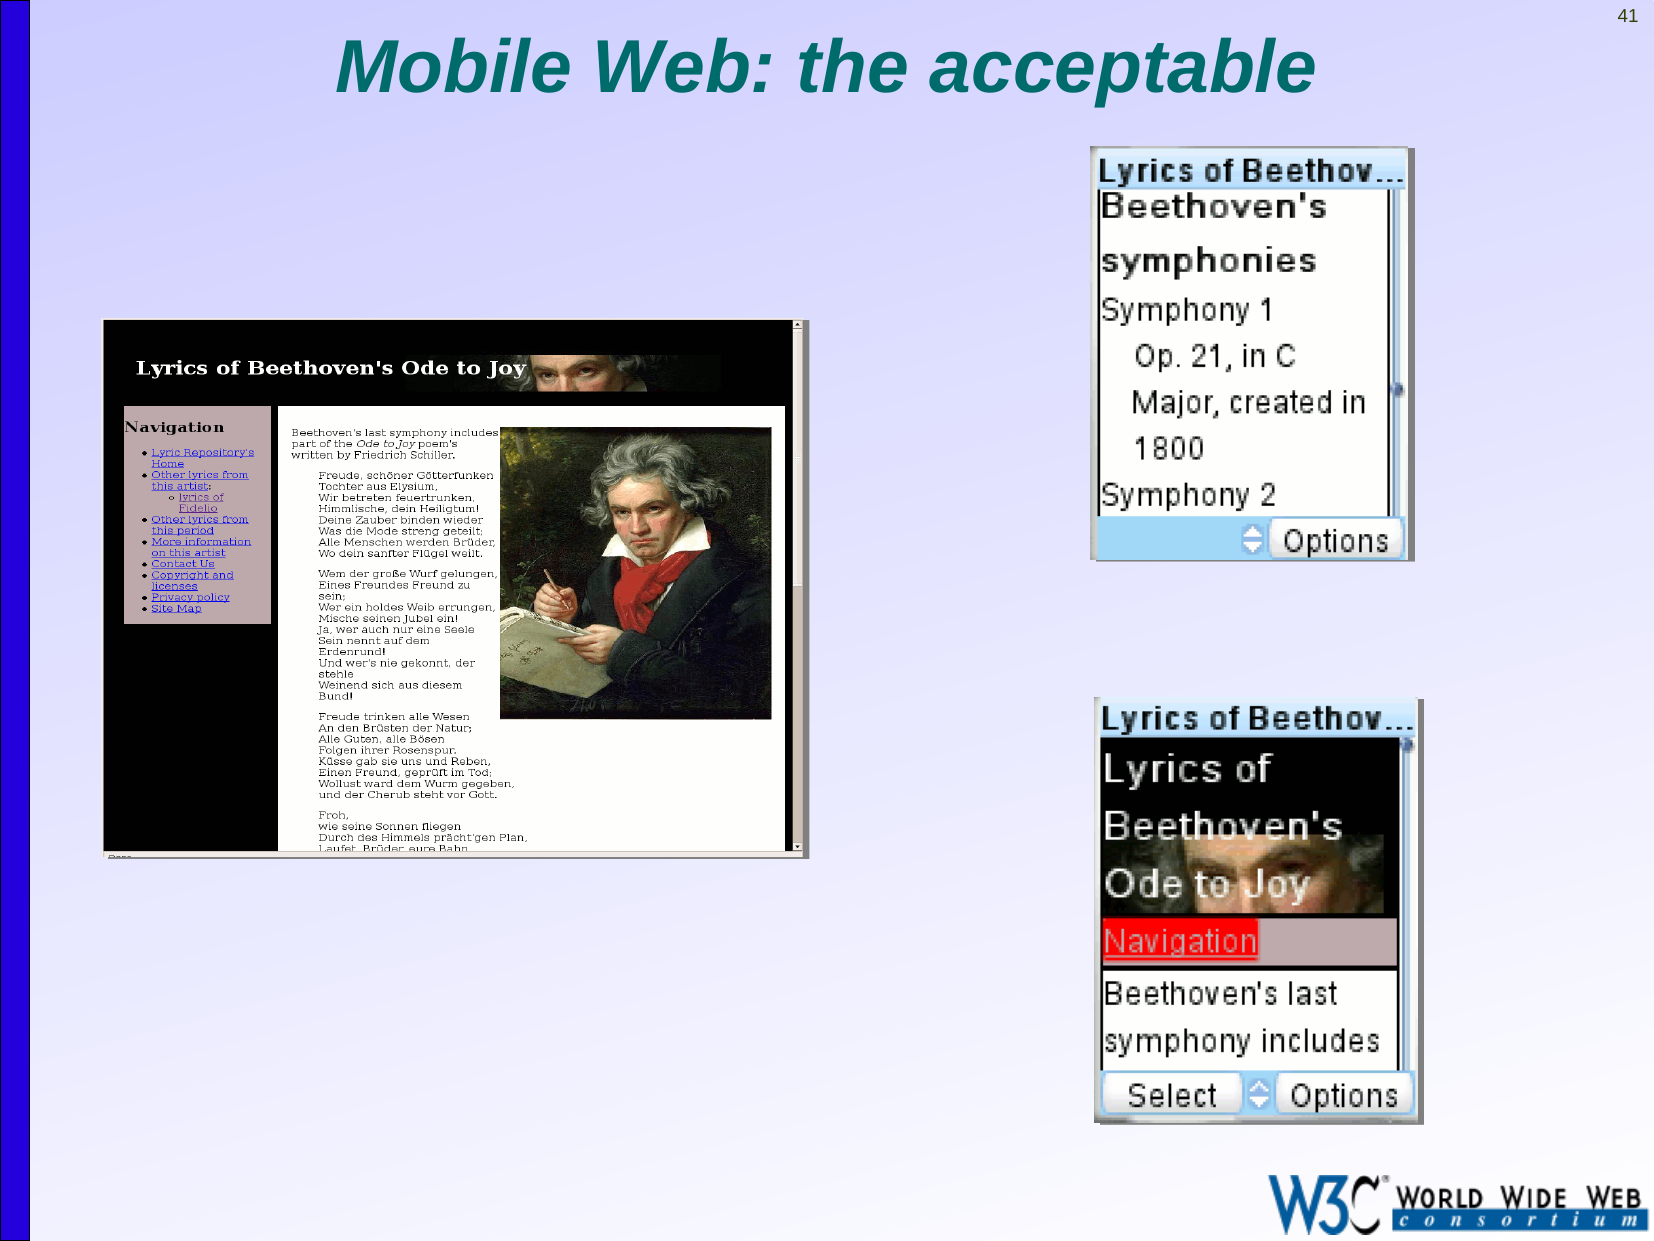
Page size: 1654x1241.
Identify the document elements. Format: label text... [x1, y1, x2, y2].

picture [1263, 1175, 1654, 1235]
title Mobile Web: the acceptable [0, 5, 1654, 125]
picture [1094, 697, 1418, 1123]
picture [1090, 146, 1408, 560]
picture [101, 318, 803, 857]
